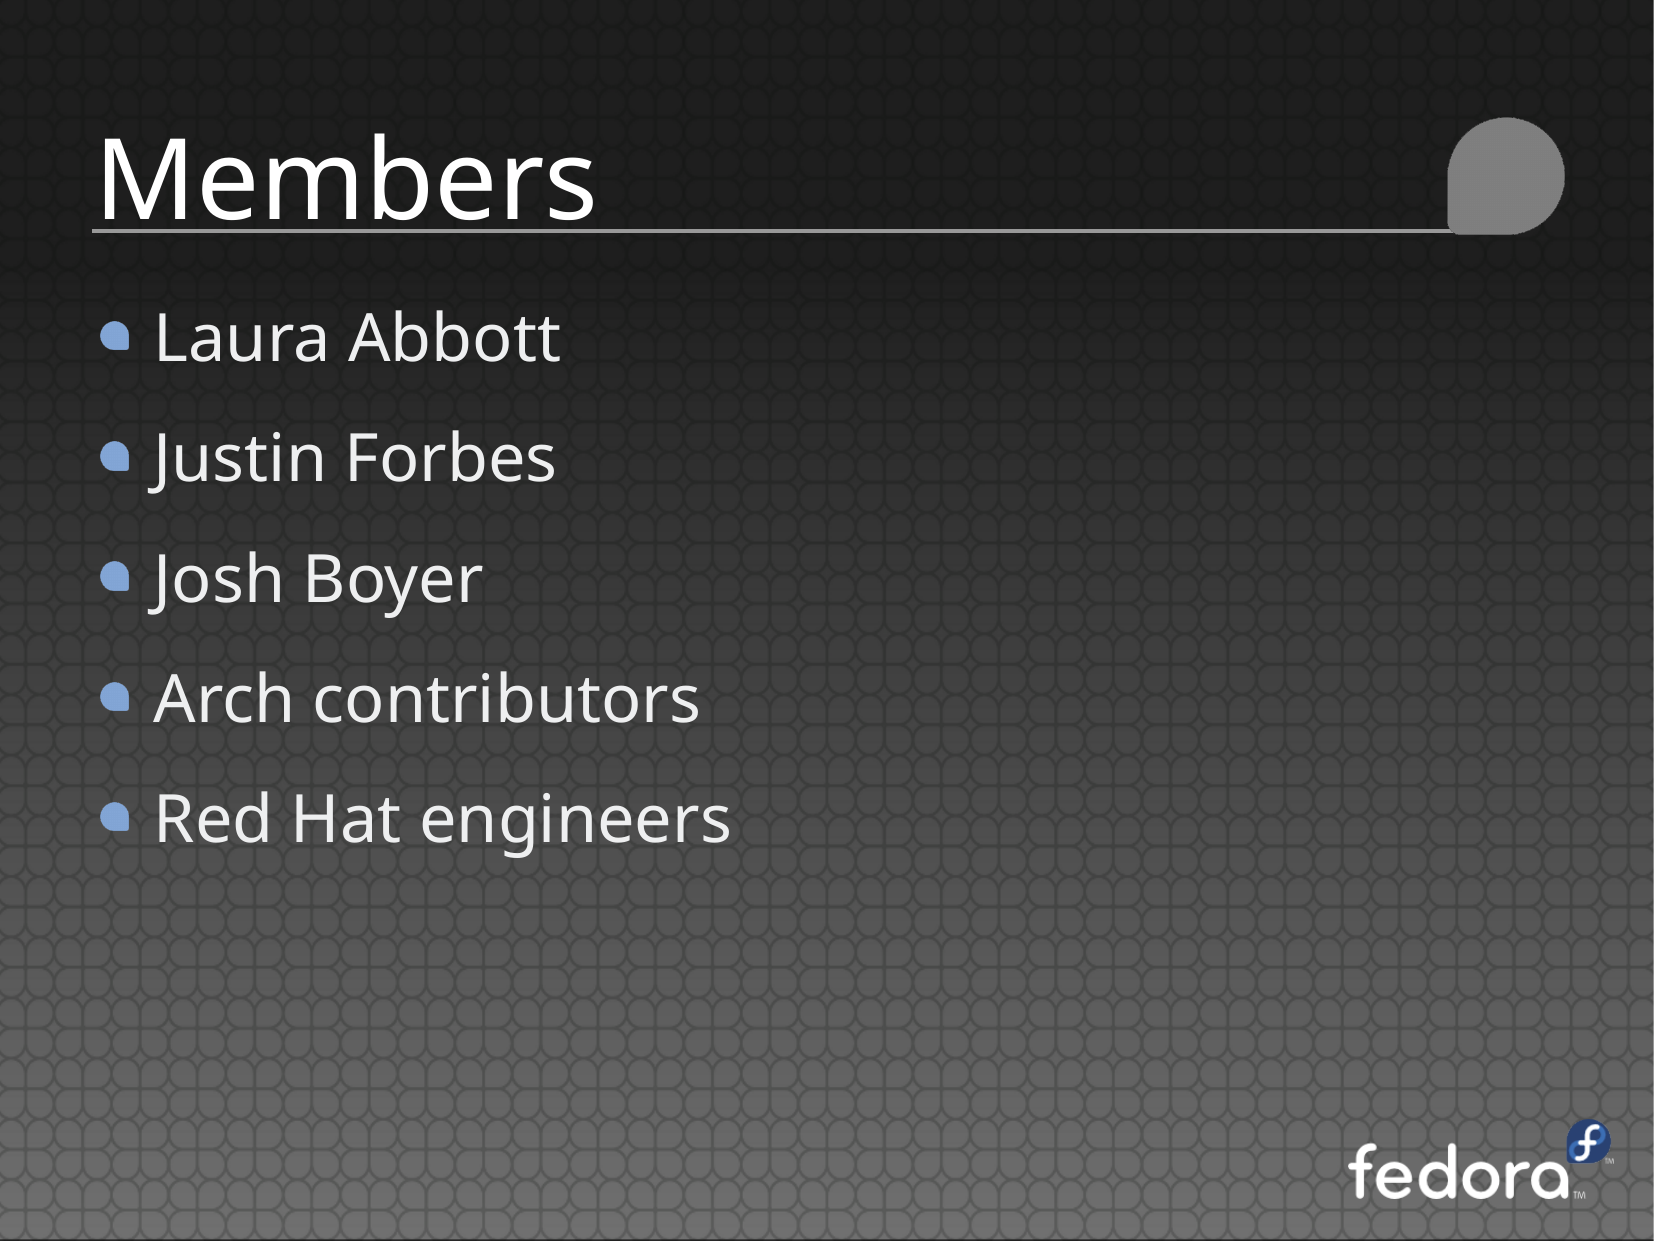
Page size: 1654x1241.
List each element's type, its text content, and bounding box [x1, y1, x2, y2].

list Laura Abbott Justin Forbes Josh Boyer Arch contributors Red Hat engineers [82, 290, 1571, 1094]
picture [0, 0, 1654, 1241]
title Members [94, 100, 1426, 251]
